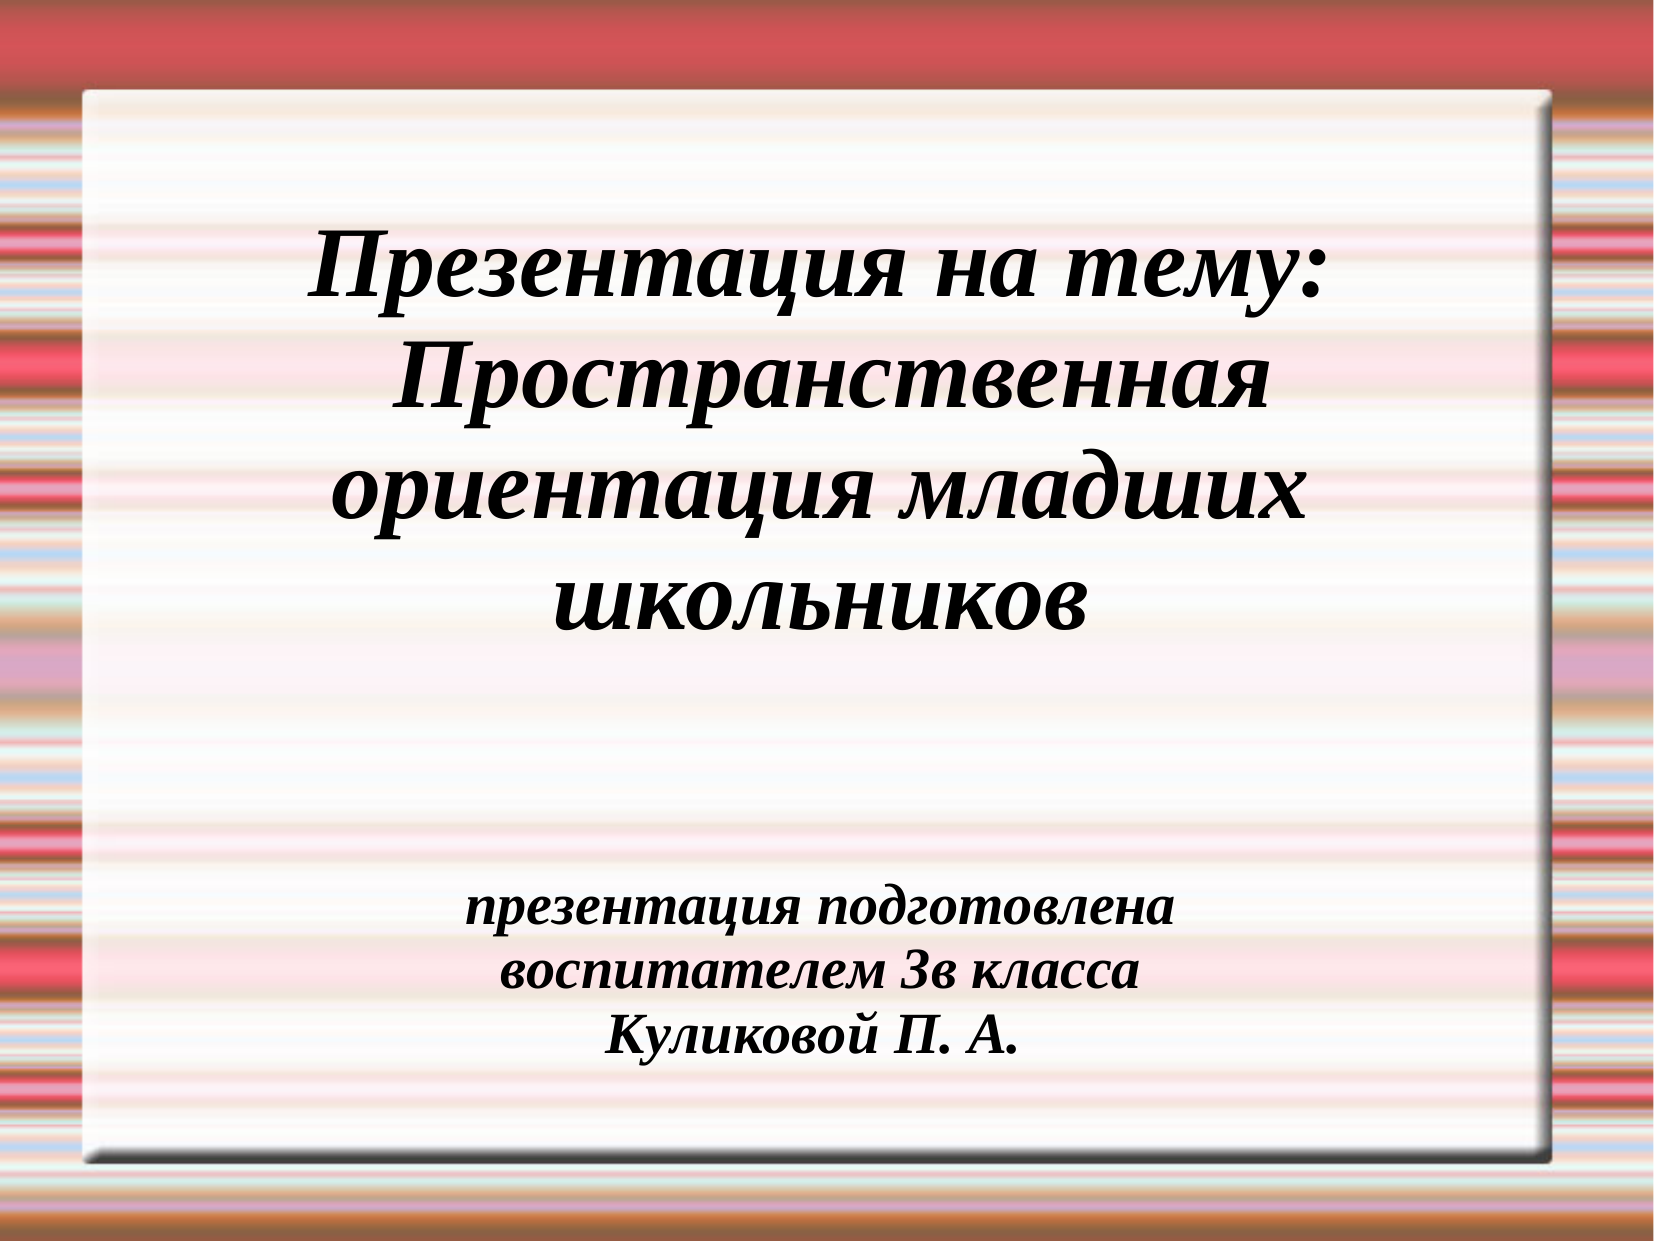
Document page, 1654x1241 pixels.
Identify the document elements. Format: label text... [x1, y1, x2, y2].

picture [0, 0, 1654, 1241]
title Презентация на тему: Пространственная ориентация младших школьников презентация подготовлена воспитателем 3в класса Куликовой П. А. [106, 182, 1536, 1092]
